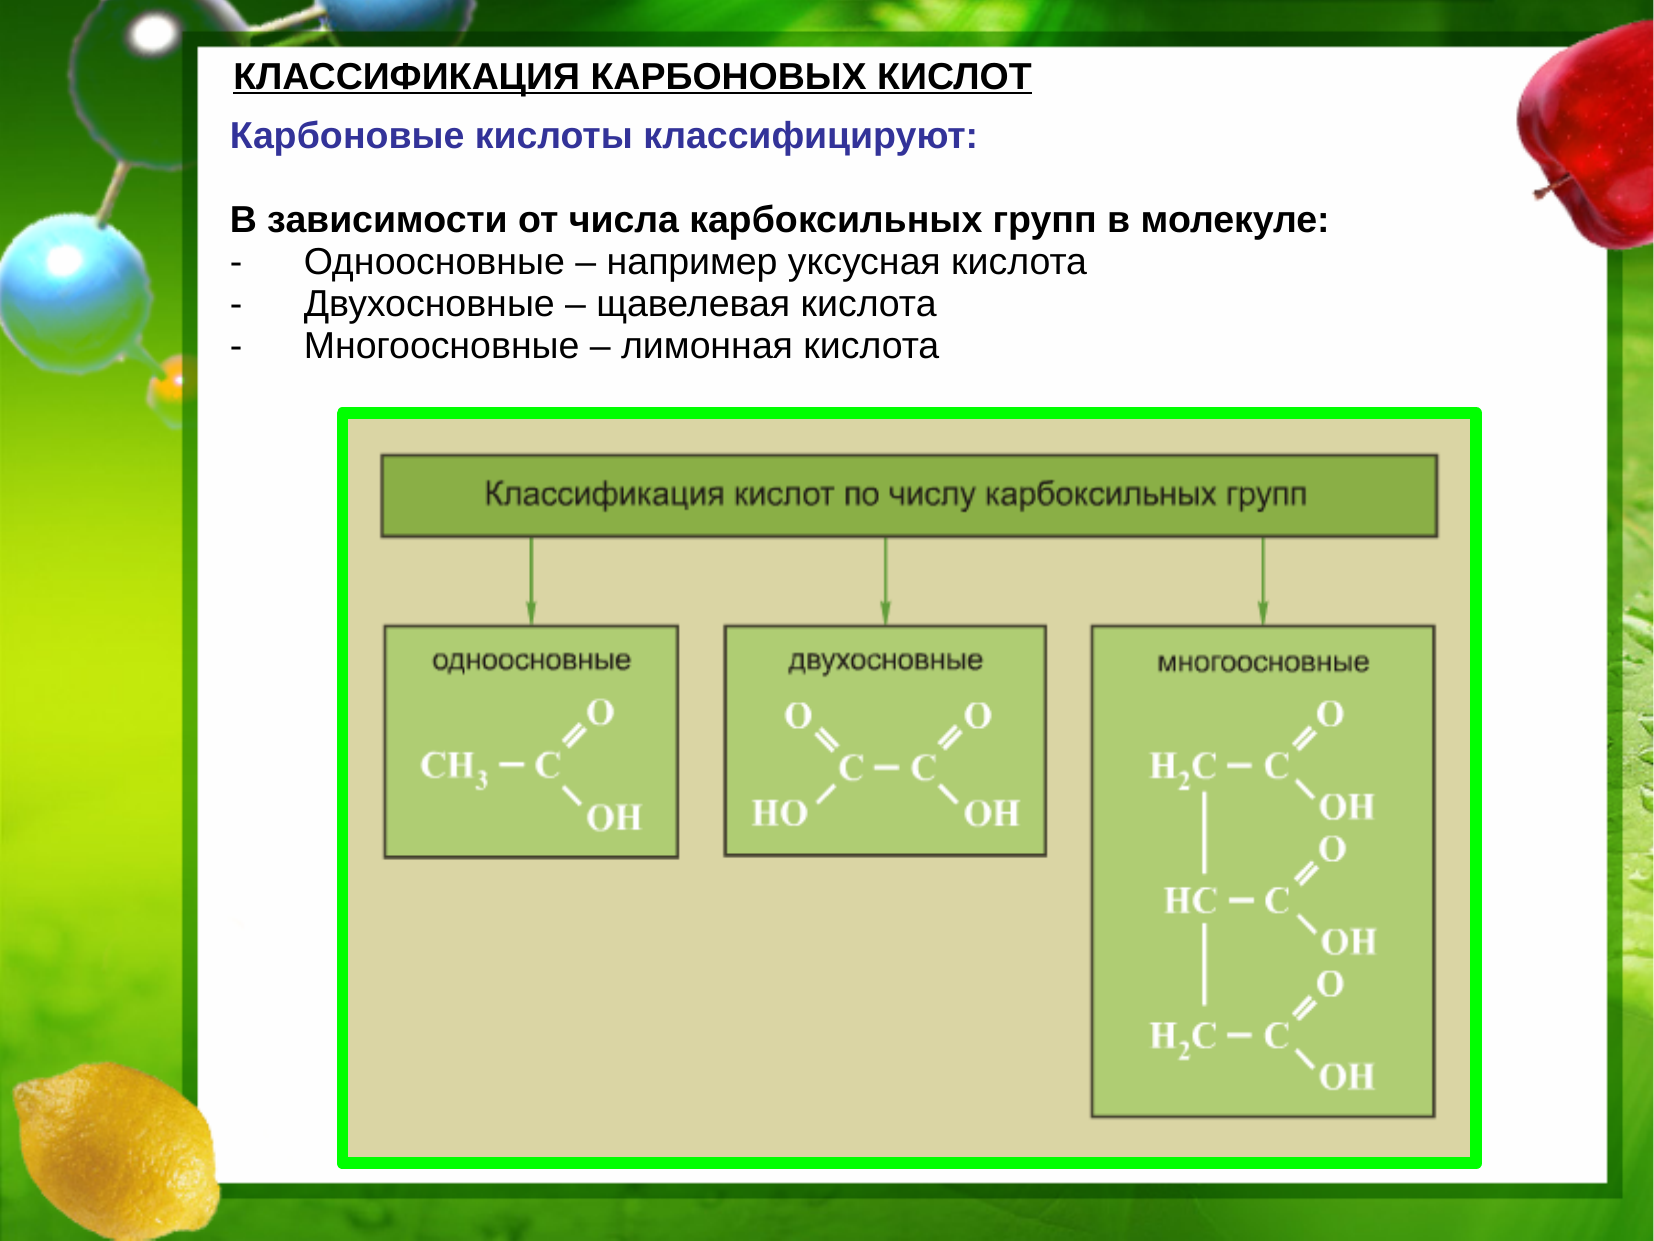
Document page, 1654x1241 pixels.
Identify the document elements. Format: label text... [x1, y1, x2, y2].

text_box КЛАССИФИКАЦИЯ КАРБОНОВЫХ КИСЛОТ [218, 48, 1162, 107]
picture [0, 0, 1654, 1241]
text_box Карбоновые кислоты классифицируют: В зависимости от числа карбоксильных групп в молекуле: - Одноосновные – например уксусная кислота - Двухосновные – щавелевая кислота - Многоосновные – лимонная кислота [215, 106, 1524, 383]
